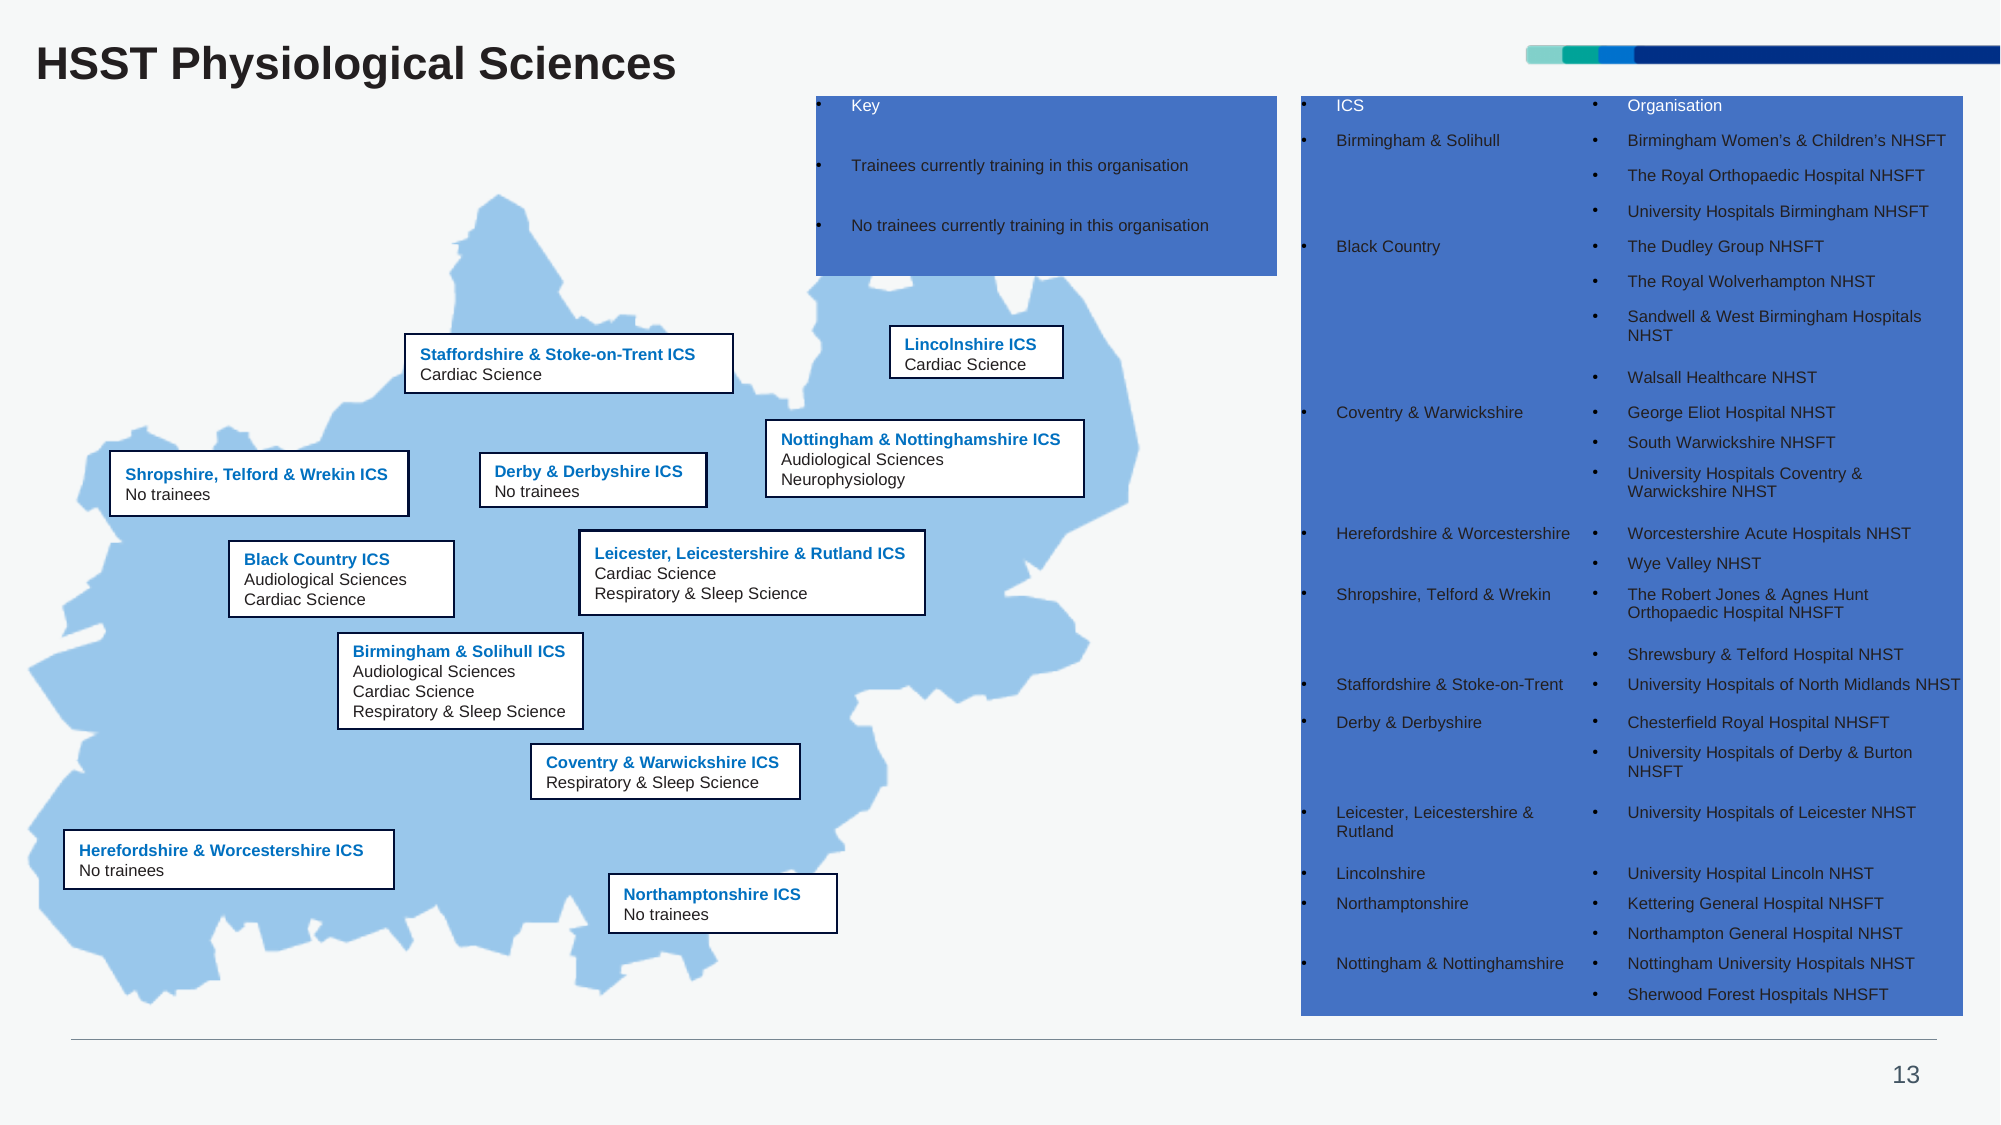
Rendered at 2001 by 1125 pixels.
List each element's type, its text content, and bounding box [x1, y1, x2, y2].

table_cell University Hospital Lincoln NHST [1592, 864, 1963, 894]
text_box Northamptonshire ICS No trainees [609, 874, 837, 933]
text_box Nottingham & Nottinghamshire ICS Audiological Sciences Neurophysiology [766, 420, 1084, 497]
text_box Black Country ICS Audiological Sciences Cardiac Science [229, 541, 454, 617]
table_cell No trainees currently training in this organisation [816, 216, 1219, 276]
table_cell South Warwickshire NHSFT [1592, 434, 1963, 464]
table_cell Lincolnshire [1301, 864, 1592, 894]
text_box Staffordshire & Stoke-on-Trent ICS Cardiac Science [405, 334, 733, 393]
table_header Key [816, 96, 1219, 156]
table_cell Birmingham Women’s & Children’s NHSFT [1592, 131, 1963, 166]
text_box Leicester, Leicestershire & Rutland ICS Cardiac Science Respiratory & Sleep Science [580, 530, 925, 615]
text_box Herefordshire & Worcestershire ICS No trainees [64, 830, 394, 889]
table_cell Staffordshire & Stoke-on-Trent [1301, 675, 1592, 713]
table_cell University Hospitals of Derby & Burton NHSFT [1592, 743, 1963, 804]
text_box Lincolnshire ICS Cardiac Science [890, 326, 1063, 378]
table_cell Derby & Derbyshire [1301, 713, 1592, 804]
table_cell [1219, 156, 1277, 216]
table_cell Birmingham & Solihull [1301, 131, 1592, 237]
table_cell Worcestershire Acute Hospitals NHST [1592, 524, 1963, 555]
table_cell University Hospitals Birmingham NHSFT [1592, 202, 1963, 237]
text_box Birmingham & Solihull ICS Audiological Sciences Cardiac Science Respiratory & Sleep Science [338, 633, 583, 729]
table_cell The Robert Jones & Agnes Hunt Orthopaedic Hospital NHSFT [1592, 585, 1963, 645]
table_cell George Eliot Hospital NHST [1592, 403, 1963, 434]
picture [0, 183, 1155, 1023]
table_cell Black Country [1301, 237, 1592, 403]
table_cell The Royal Orthopaedic Hospital NHSFT [1592, 166, 1963, 202]
text_box Coventry & Warwickshire ICS Respiratory & Sleep Science [531, 744, 800, 799]
text_box Shropshire, Telford & Wrekin ICS No trainees [110, 451, 408, 516]
table_cell Nottingham & Nottinghamshire [1301, 955, 1592, 1016]
table_header ICS [1301, 96, 1592, 131]
table_cell Northampton General Hospital NHST [1592, 924, 1963, 955]
table_cell Sandwell & West Birmingham Hospitals NHST [1592, 308, 1963, 368]
table_cell Shropshire, Telford & Wrekin [1301, 585, 1592, 675]
table_cell [1219, 216, 1277, 276]
table_cell Northamptonshire [1301, 894, 1592, 955]
table_cell Leicester, Leicestershire & Rutland [1301, 804, 1592, 864]
table_header [1219, 96, 1277, 156]
table_cell University Hospitals Coventry & Warwickshire NHST [1592, 464, 1963, 524]
table_cell The Royal Wolverhampton NHST [1592, 272, 1963, 308]
table_cell Sherwood Forest Hospitals NHSFT [1592, 985, 1963, 1016]
table_cell Herefordshire & Worcestershire [1301, 524, 1592, 585]
table_cell Nottingham University Hospitals NHST [1592, 955, 1963, 985]
table_cell Trainees currently training in this organisation [816, 156, 1219, 216]
table_cell Coventry & Warwickshire [1301, 403, 1592, 524]
table_cell Chesterfield Royal Hospital NHSFT [1592, 713, 1963, 743]
table_cell University Hospitals of Leicester NHST [1592, 804, 1963, 864]
table_cell Wye Valley NHST [1592, 555, 1963, 585]
text_box HSST Physiological Sciences [20, 26, 1022, 98]
table_cell University Hospitals of North Midlands NHST [1592, 675, 1963, 713]
table_cell Shrewsbury & Telford Hospital NHST [1592, 645, 1963, 675]
table_cell Kettering General Hospital NHSFT [1592, 894, 1963, 924]
table_cell Walsall Healthcare NHST [1592, 368, 1963, 403]
table_header Organisation [1592, 96, 1963, 131]
table_cell The Dudley Group NHSFT [1592, 237, 1963, 272]
text_box Derby & Derbyshire ICS No trainees [480, 453, 706, 507]
